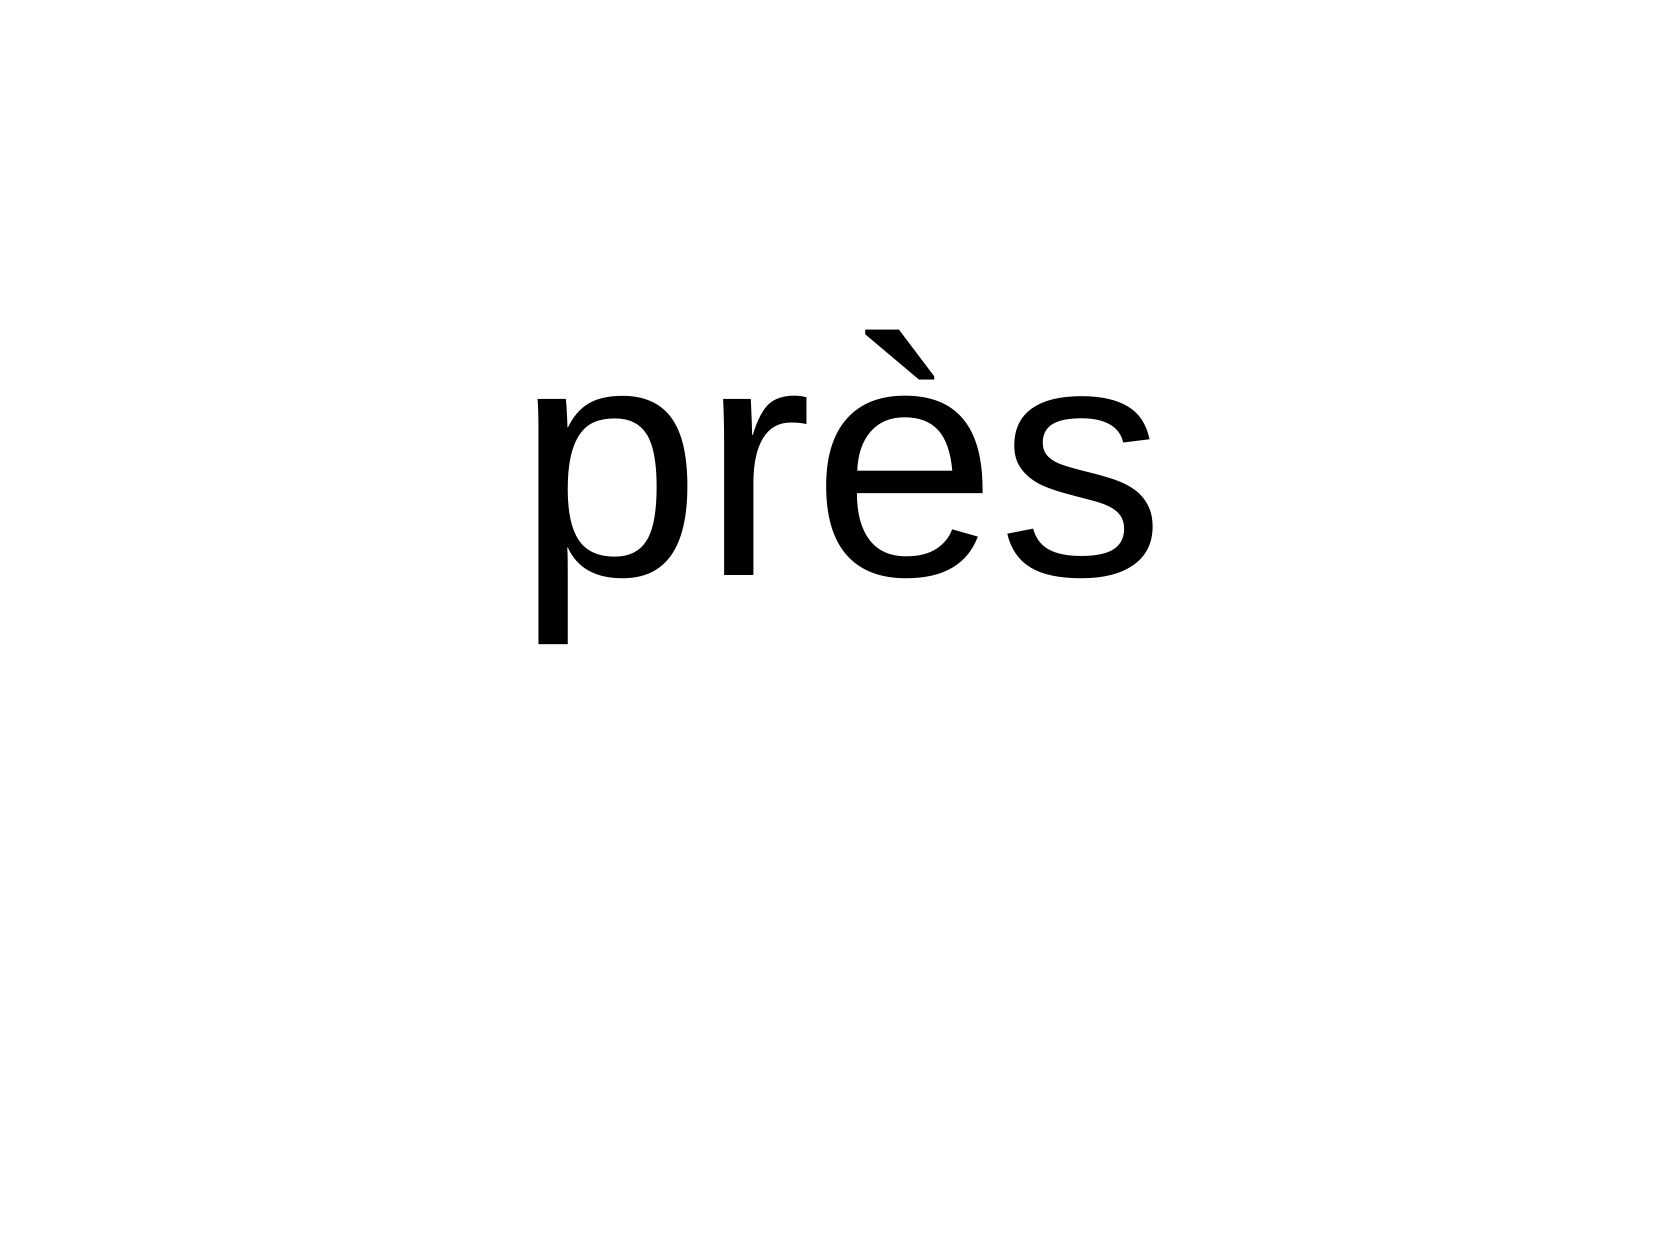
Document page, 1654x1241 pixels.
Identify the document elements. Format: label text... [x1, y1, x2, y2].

text_box près [501, 265, 1447, 653]
